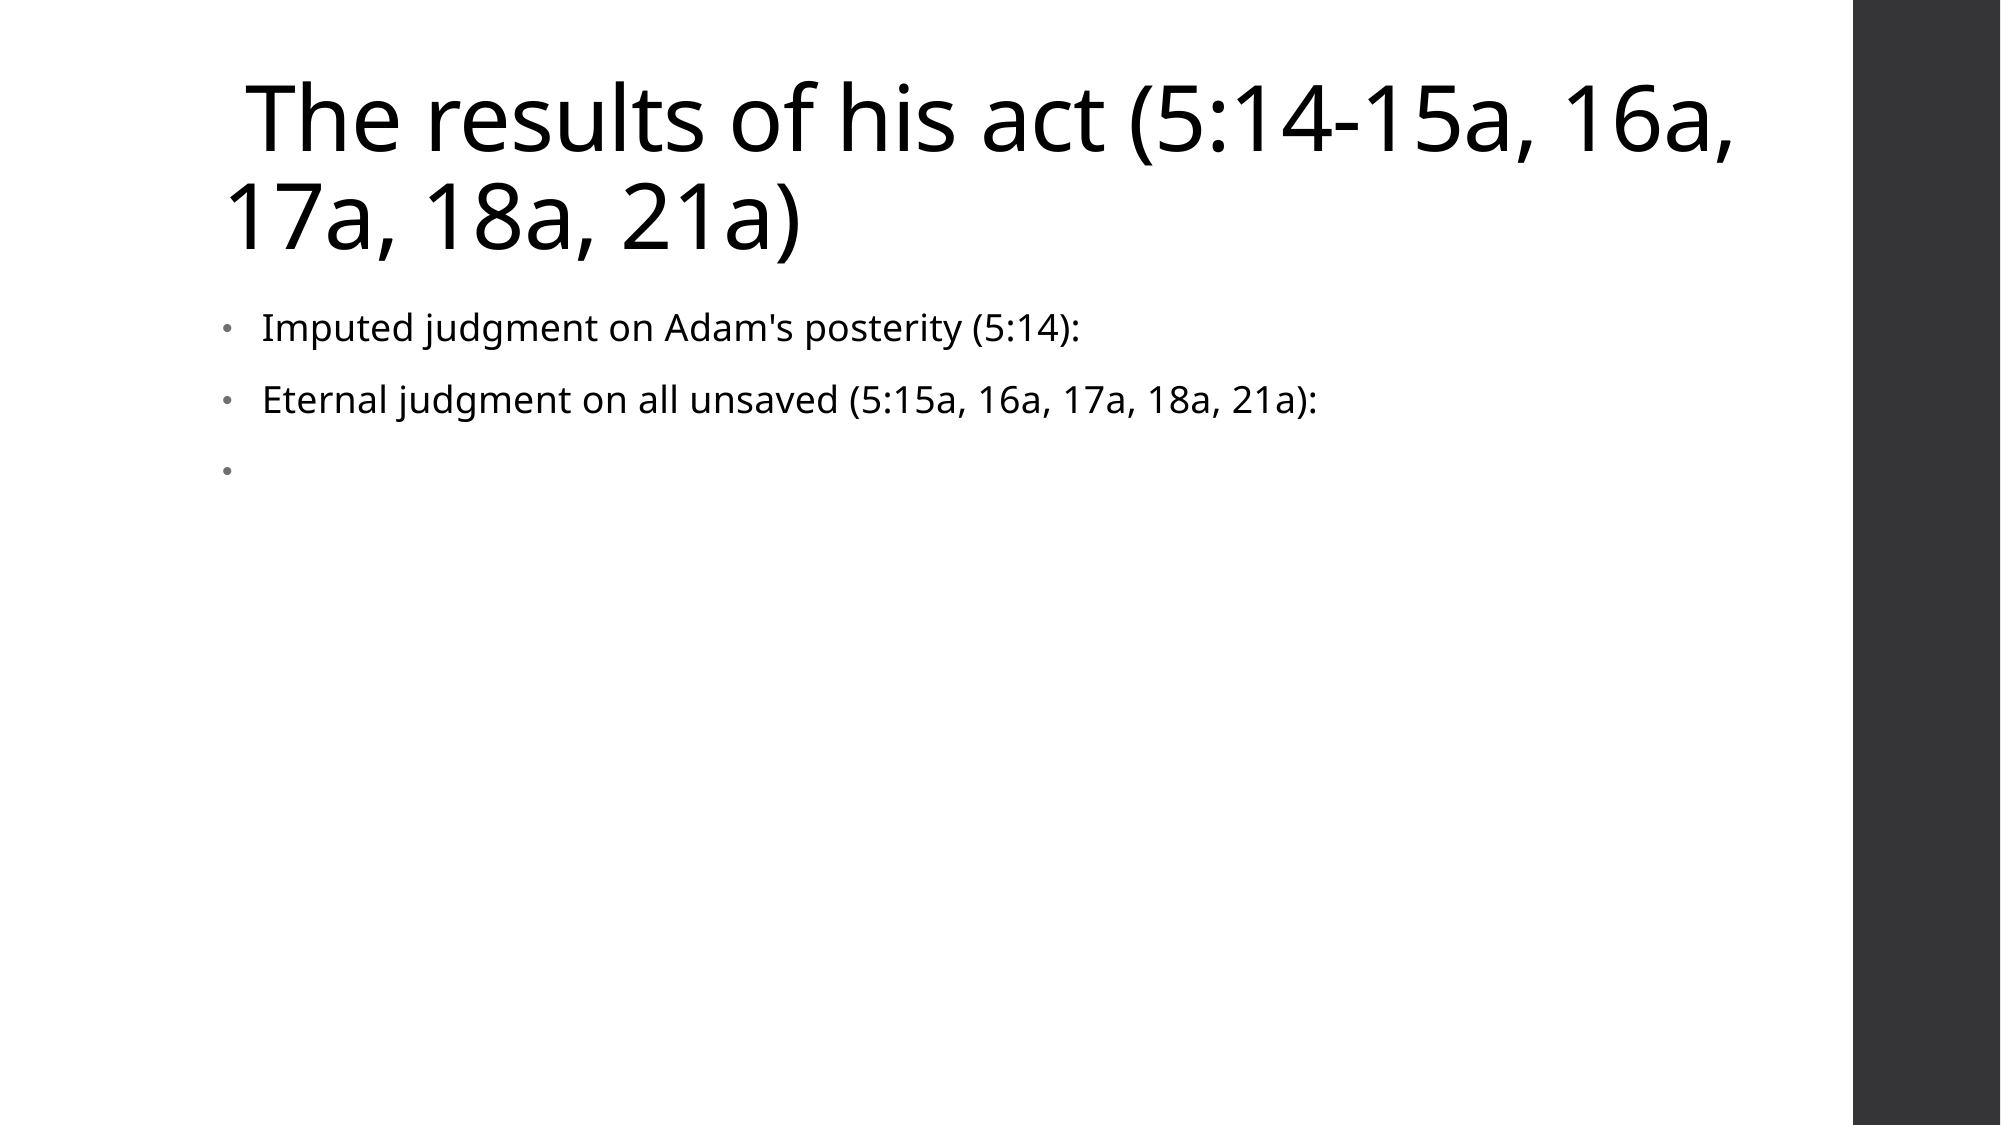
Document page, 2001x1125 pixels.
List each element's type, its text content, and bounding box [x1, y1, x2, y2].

title The results of his act (5:14-15a, 16a, 17a, 18a, 21a) [206, 60, 1797, 278]
list Imputed judgment on Adam's posterity (5:14): Eternal judgment on all unsaved (5:15a, 16a, 17a, 18a, 21a): [206, 299, 1617, 1014]
